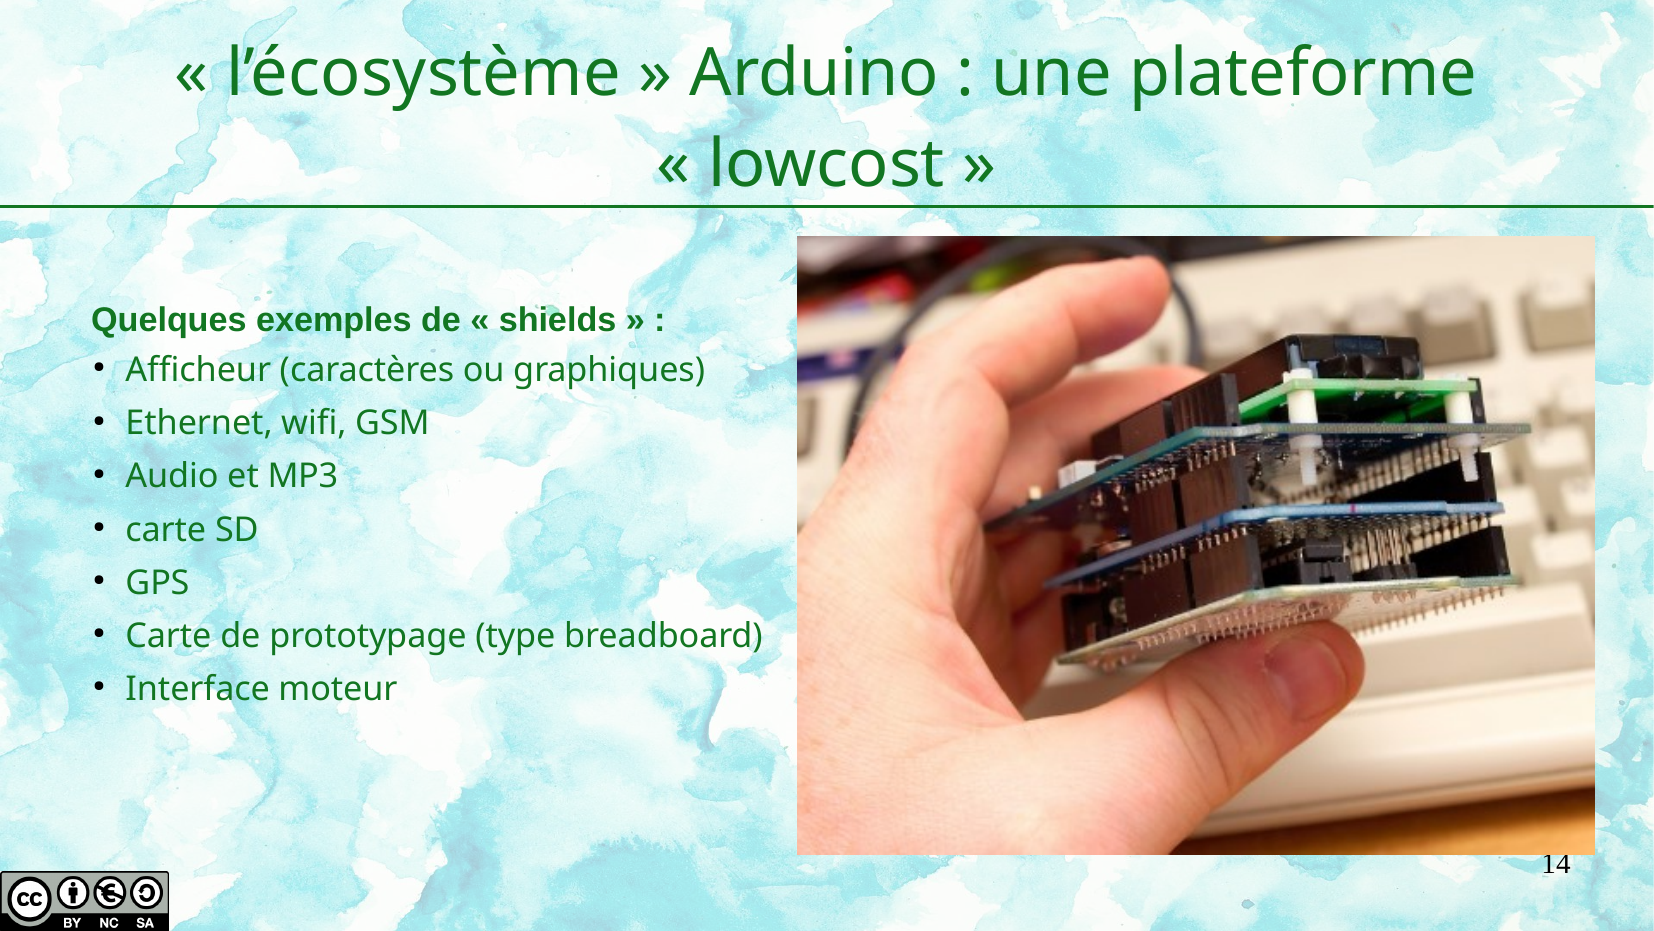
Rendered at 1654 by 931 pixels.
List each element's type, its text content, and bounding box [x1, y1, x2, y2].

picture [0, 871, 169, 931]
title « l’écosystème » Arduino : une plateforme « lowcost » [82, 23, 1571, 206]
list Quelques exemples de « shields » : Afficheur (caractères ou graphiques) Ethernet, wifi, GSM Audio et MP3 carte SD GPS Carte de prototypage (type breadboard) Interface moteur [59, 300, 768, 762]
picture [797, 236, 1595, 855]
